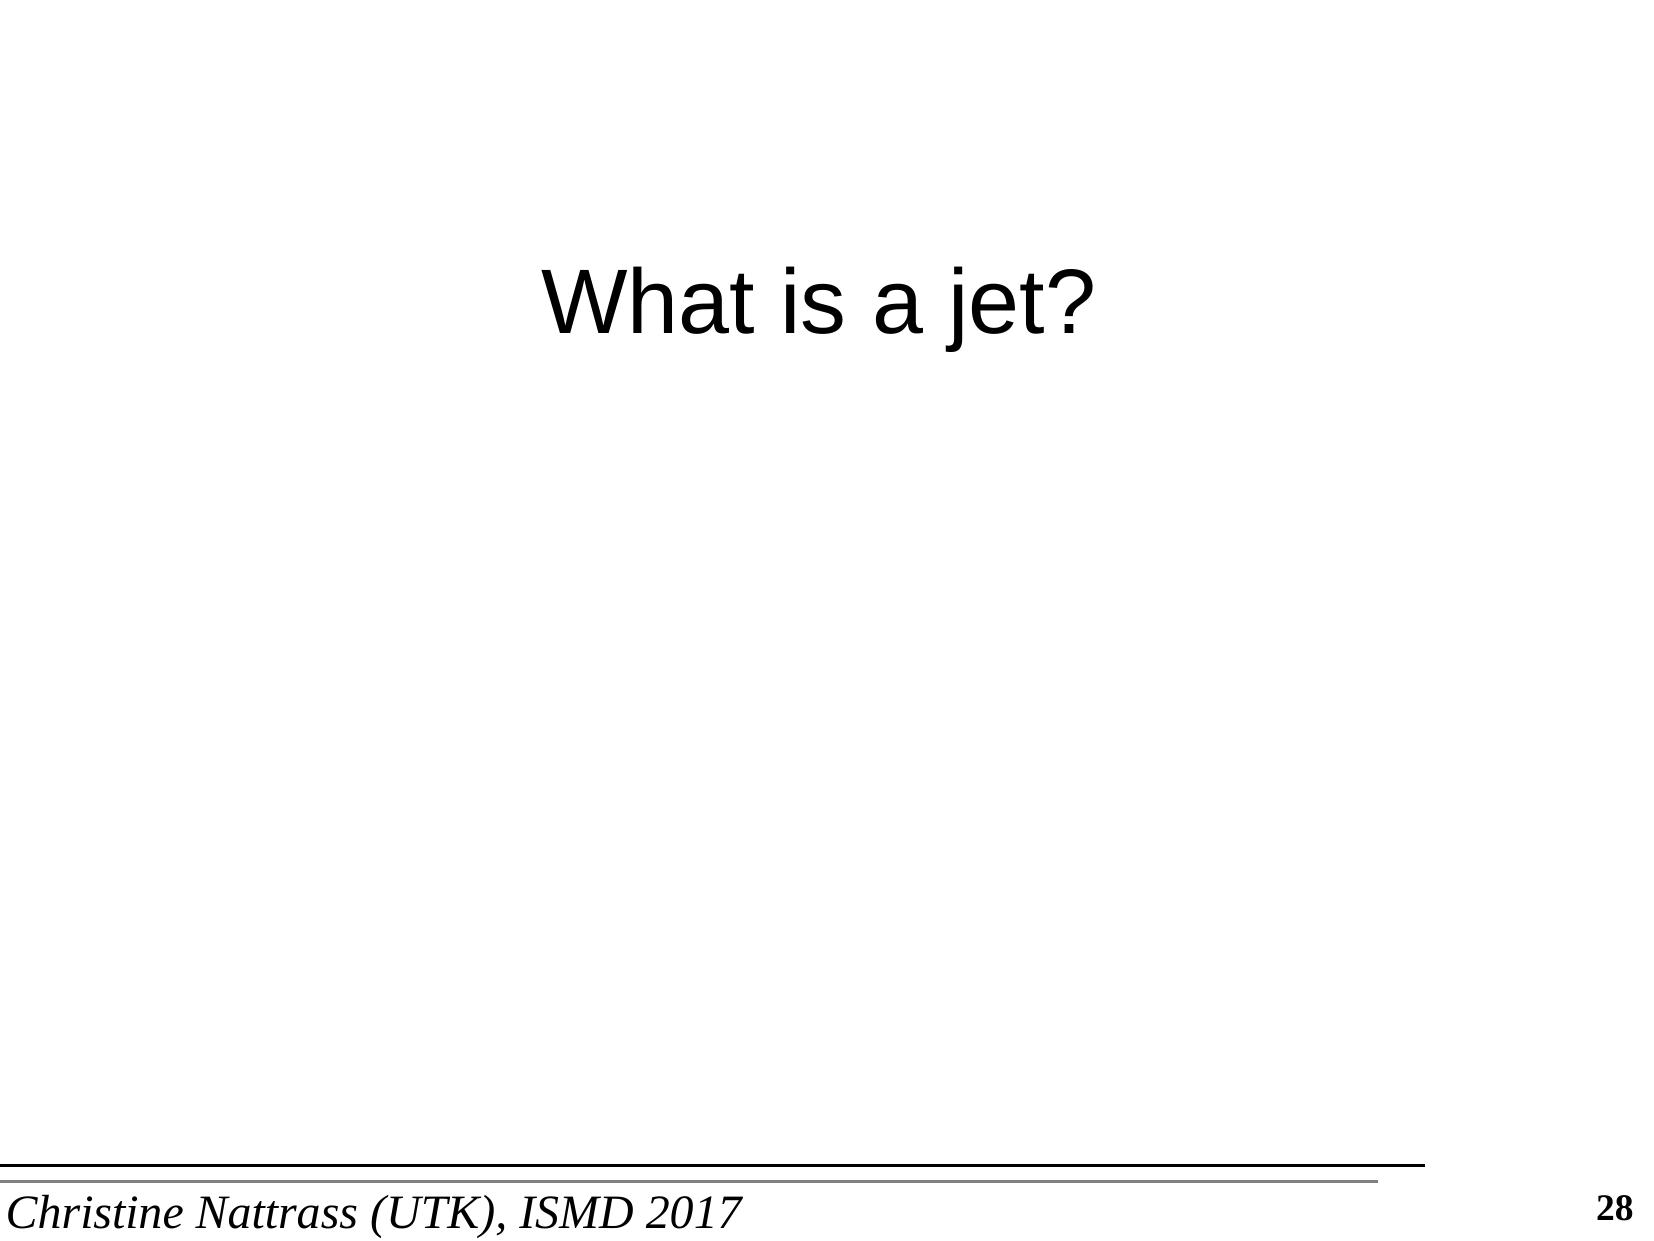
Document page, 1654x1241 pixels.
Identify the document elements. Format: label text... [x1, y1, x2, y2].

title What is a jet? [75, 198, 1564, 406]
